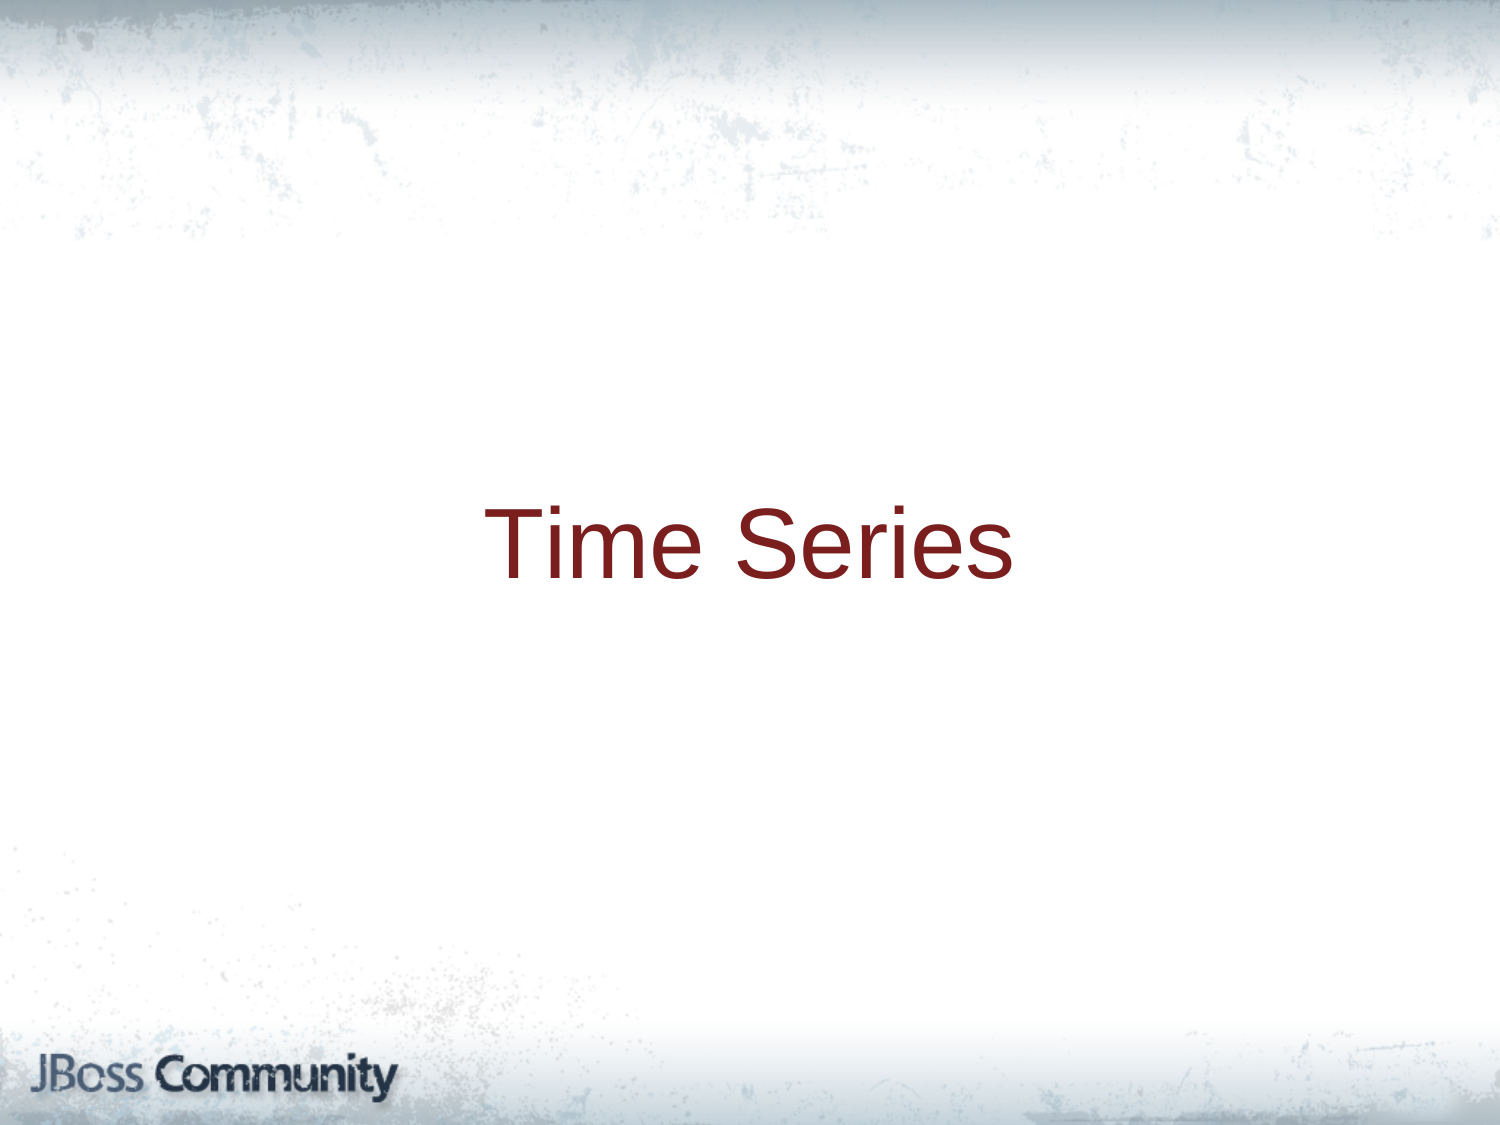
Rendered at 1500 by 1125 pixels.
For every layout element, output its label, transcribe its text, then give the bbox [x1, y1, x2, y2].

picture [0, 0, 1500, 1125]
subtitle Time Series [112, 76, 1388, 1001]
